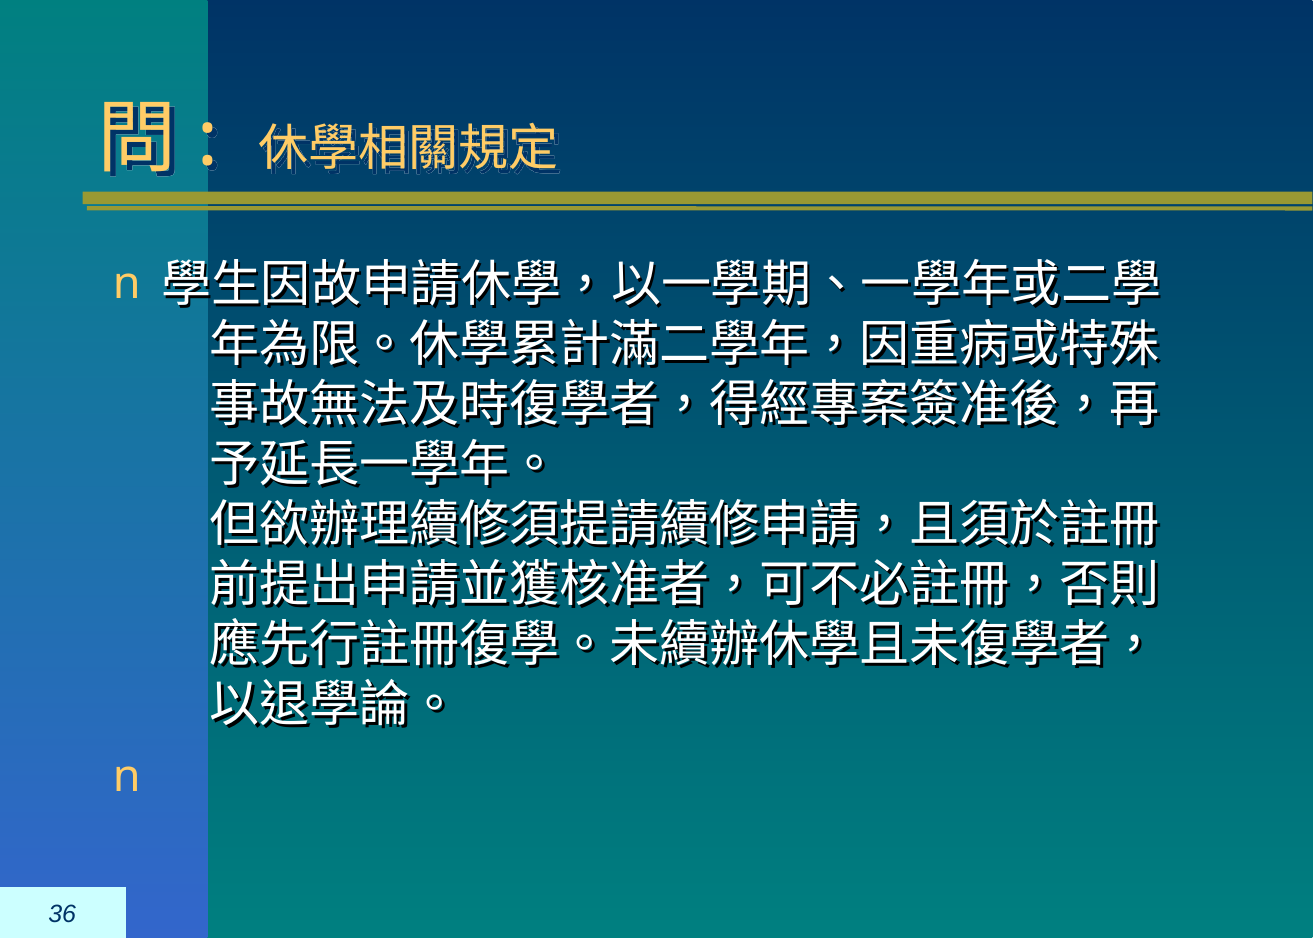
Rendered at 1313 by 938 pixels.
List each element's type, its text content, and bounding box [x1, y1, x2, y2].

title 問: 休學相關規定 [84, 36, 1280, 188]
text_box [0, 0, 207, 938]
text_box 36 [0, 887, 125, 938]
list 學生因故申請休學，以一學期、一學年或二學年為限。休學累計滿二學年，因重病或特殊事故無法及時復學者，得經專案簽准後，再予延長一學年。 但欲辦理續修須提請續修申請，且須於註冊前提出申請並獲核准者，可不必註冊，否則應先行註冊復學。未續辦休學且未復學者，以退學論。 [99, 244, 1201, 844]
